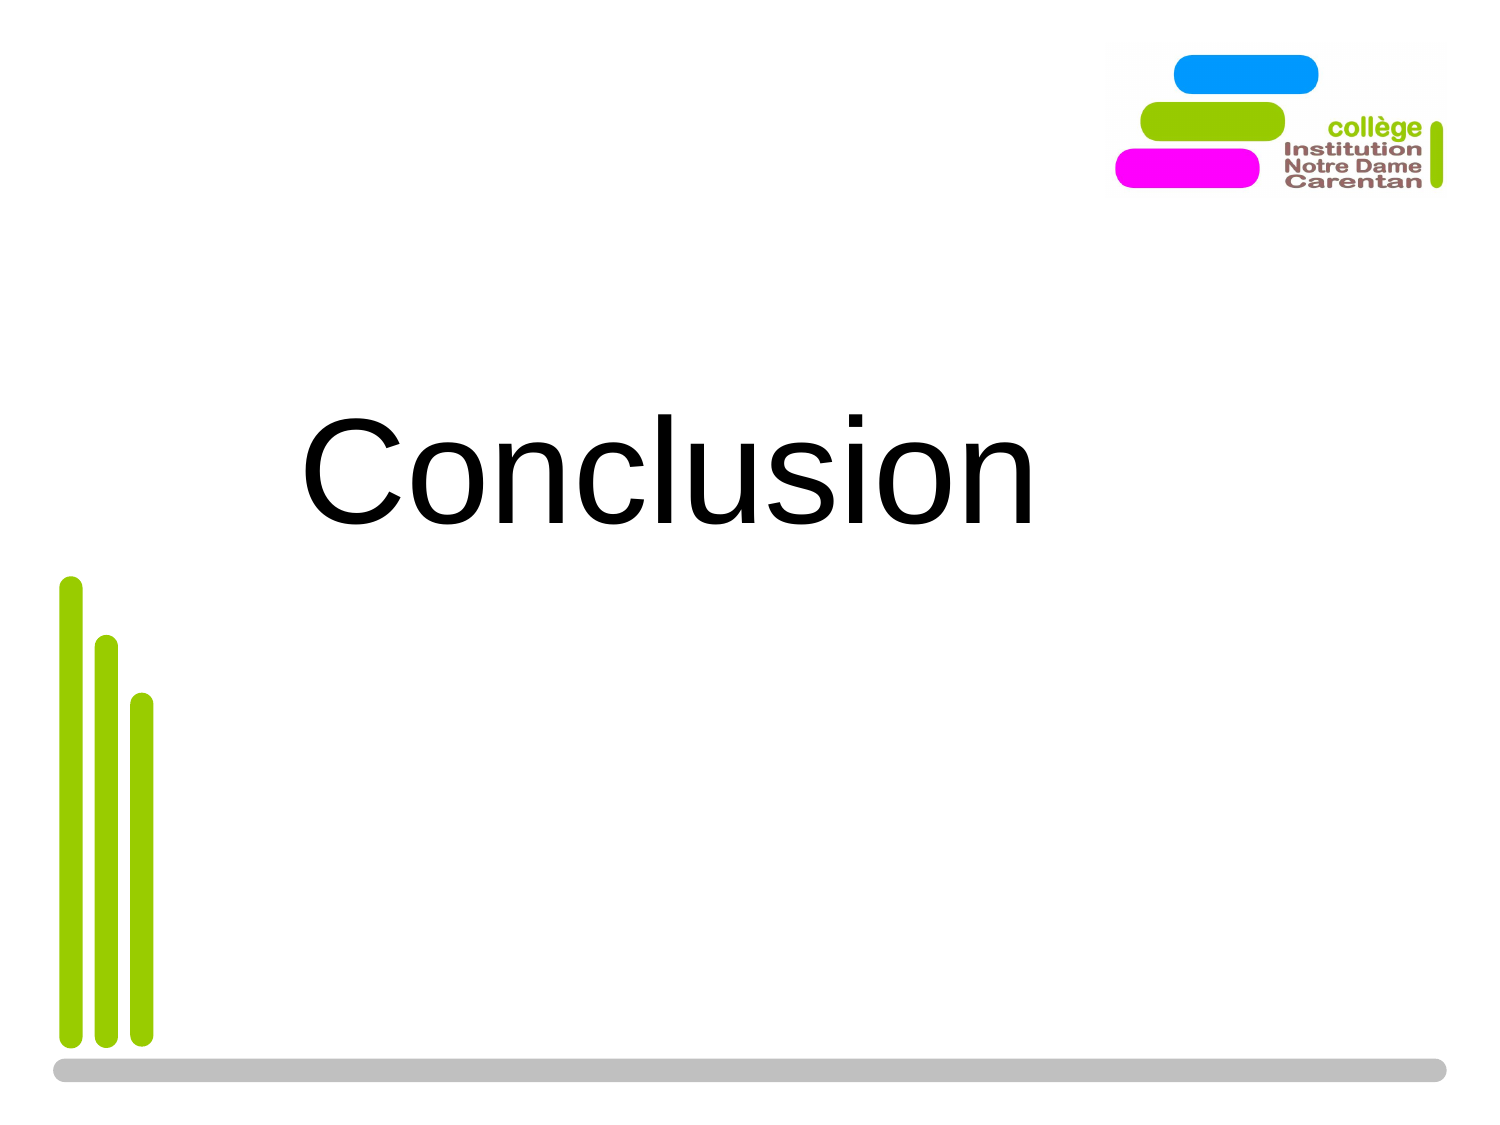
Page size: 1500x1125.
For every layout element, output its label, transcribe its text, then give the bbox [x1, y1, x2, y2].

text_box [94, 634, 118, 1048]
text_box [130, 295, 1489, 1047]
picture [1105, 42, 1447, 198]
text_box Conclusion [283, 366, 1099, 741]
text_box [53, 1058, 1447, 1083]
text_box [59, 576, 83, 1049]
